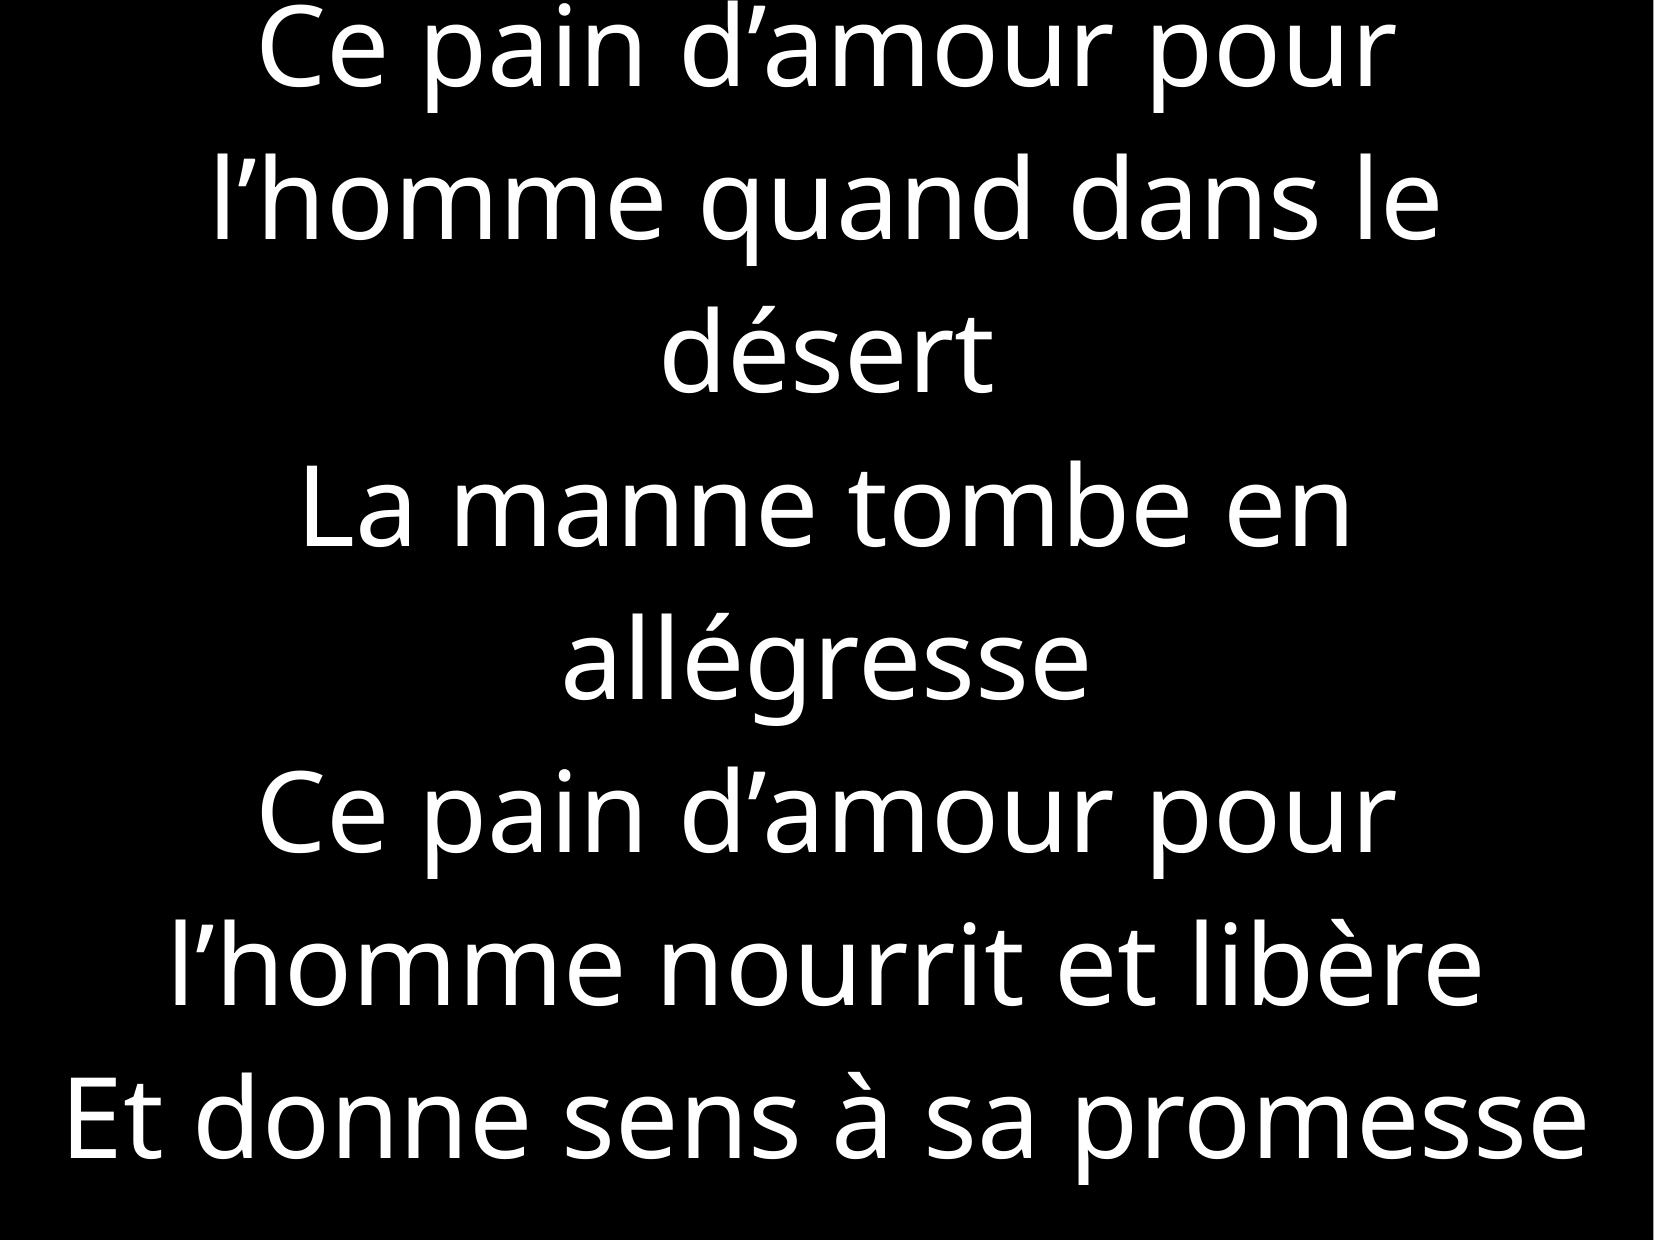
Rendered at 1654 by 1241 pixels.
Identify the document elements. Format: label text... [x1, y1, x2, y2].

subtitle Ce pain d’amour pour l’homme quand dans le désert La manne tombe en allégresse Ce pain d’amour pour l’homme nourrit et libère Et donne sens à sa promesse [47, 0, 1607, 1241]
